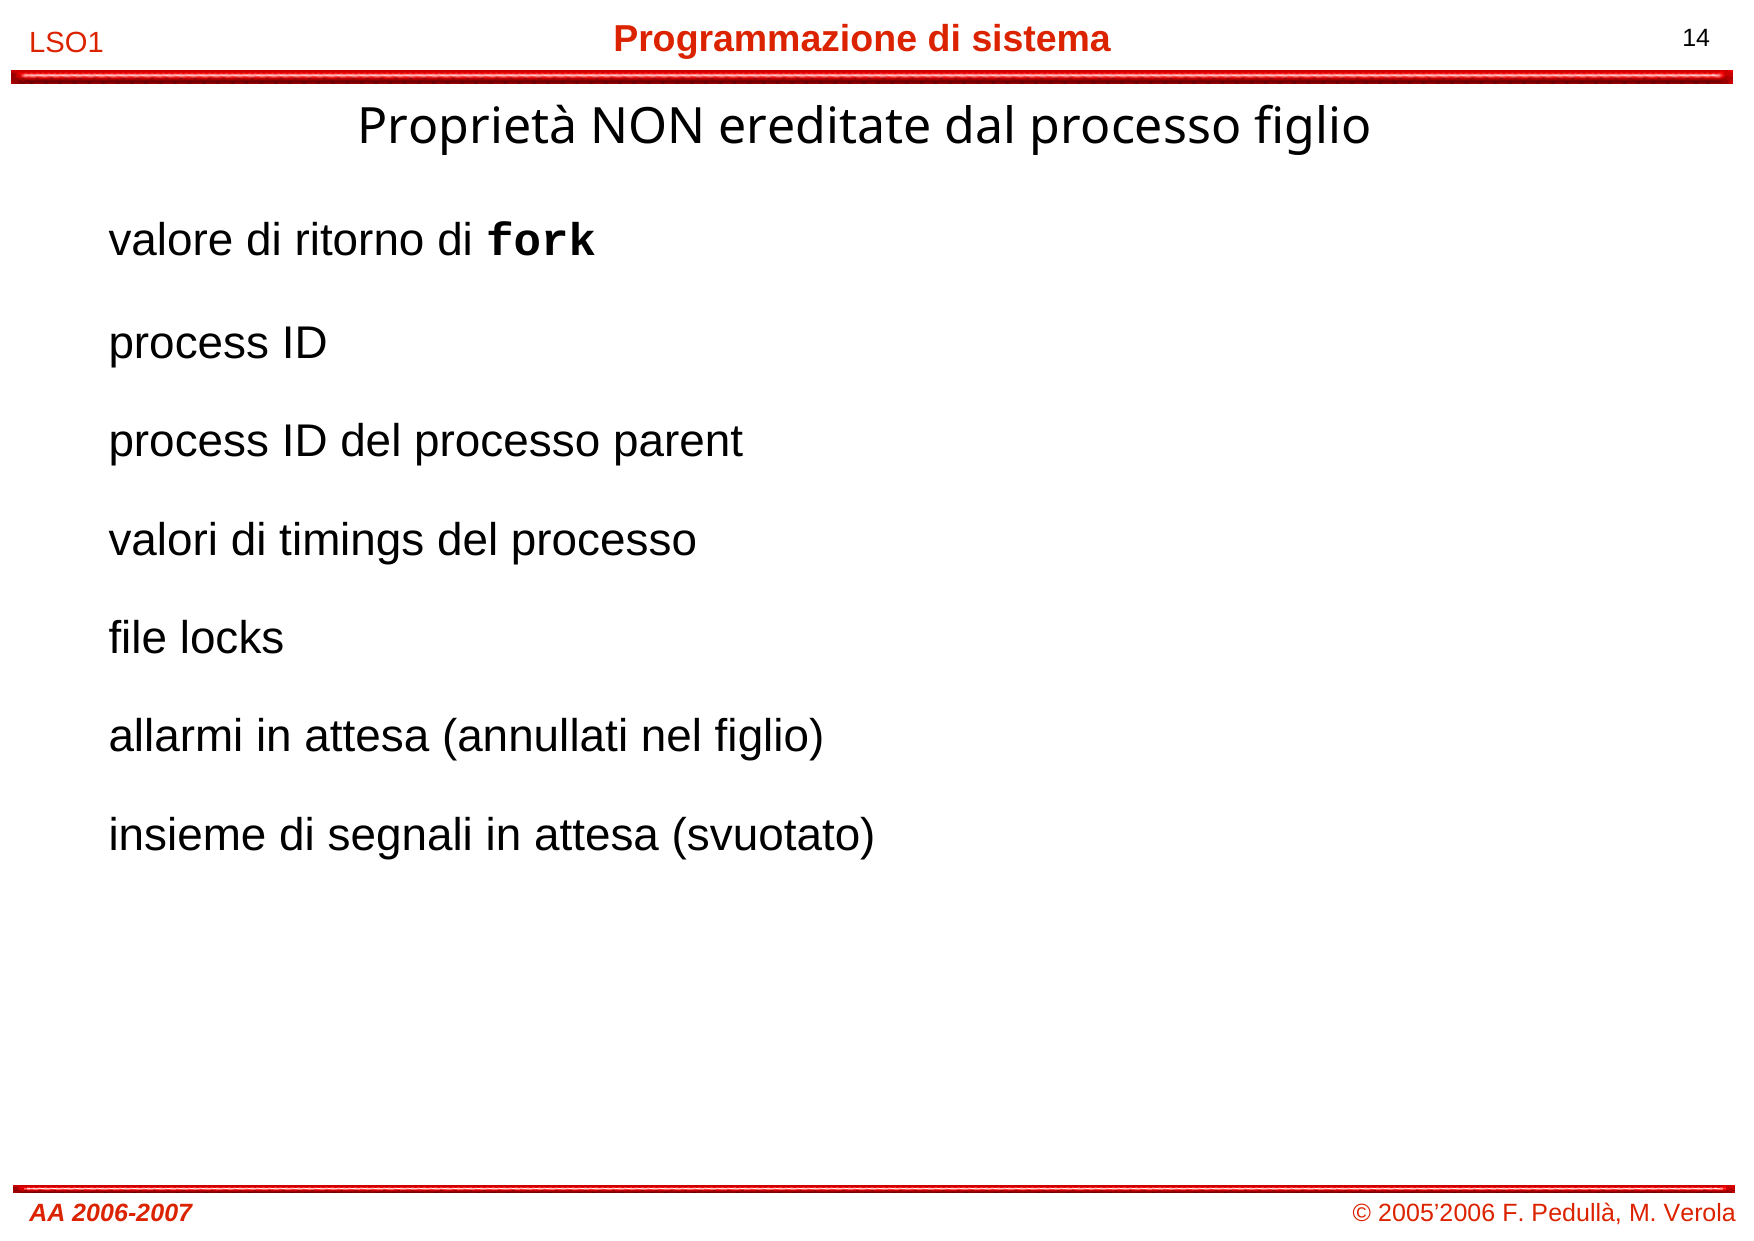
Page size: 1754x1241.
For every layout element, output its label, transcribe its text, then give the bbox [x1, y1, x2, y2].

picture [13, 1185, 1735, 1193]
title Proprietà NON ereditate dal processo figlio [259, 78, 1470, 174]
picture [11, 70, 1733, 84]
list valore di ritorno di fork process ID process ID del processo parent valori di timings del processo file locks allarmi in attesa (annullati nel figlio) insieme di segnali in attesa (svuotato) [58, 206, 1681, 868]
